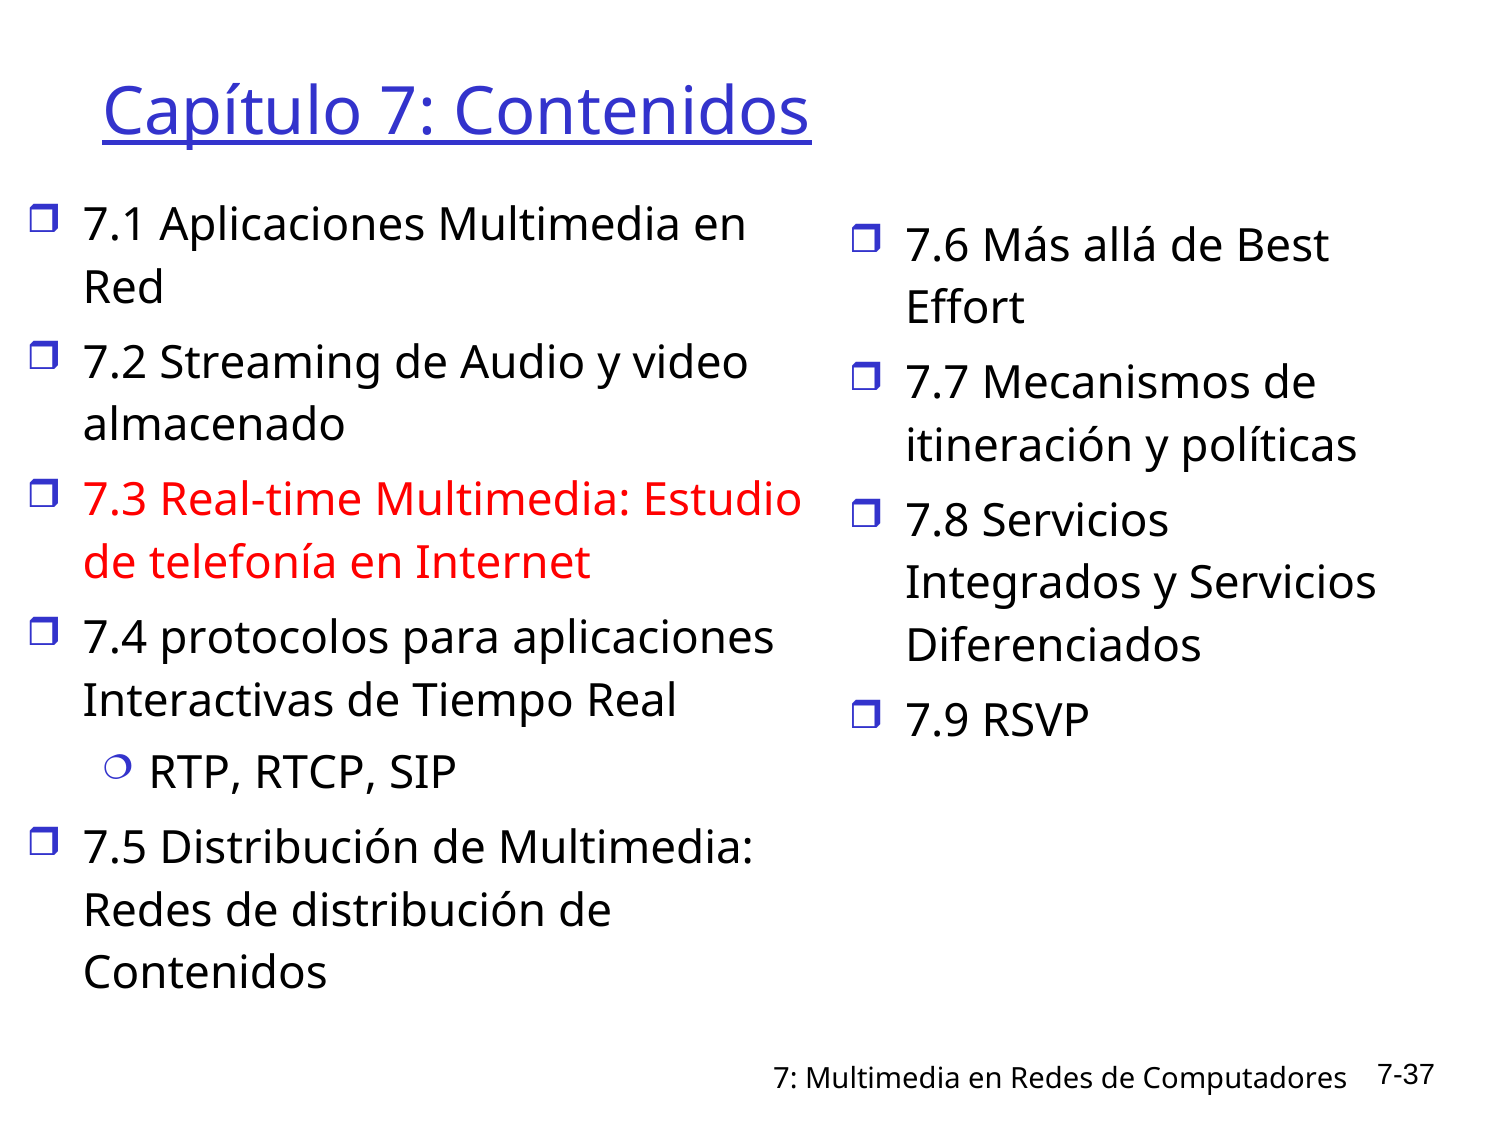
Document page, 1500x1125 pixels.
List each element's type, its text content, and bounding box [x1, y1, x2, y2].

title Capítulo 7: Contenidos [87, 37, 1363, 181]
list 7.6 Más allá de Best Effort 7.7 Mecanismos de itineración y políticas 7.8 Servicios Integrados y Servicios Diferenciados 7.9 RSVP [834, 204, 1430, 968]
list 7.1 Aplicaciones Multimedia en Red 7.2 Streaming de Audio y video almacenado 7.3 Real-time Multimedia: Estudio de telefonía en Internet 7.4 protocolos para aplicaciones Interactivas de Tiempo Real RTP, RTCP, SIP 7.5 Distribución de Multimedia: Redes de distribución de Contenidos [11, 184, 836, 990]
